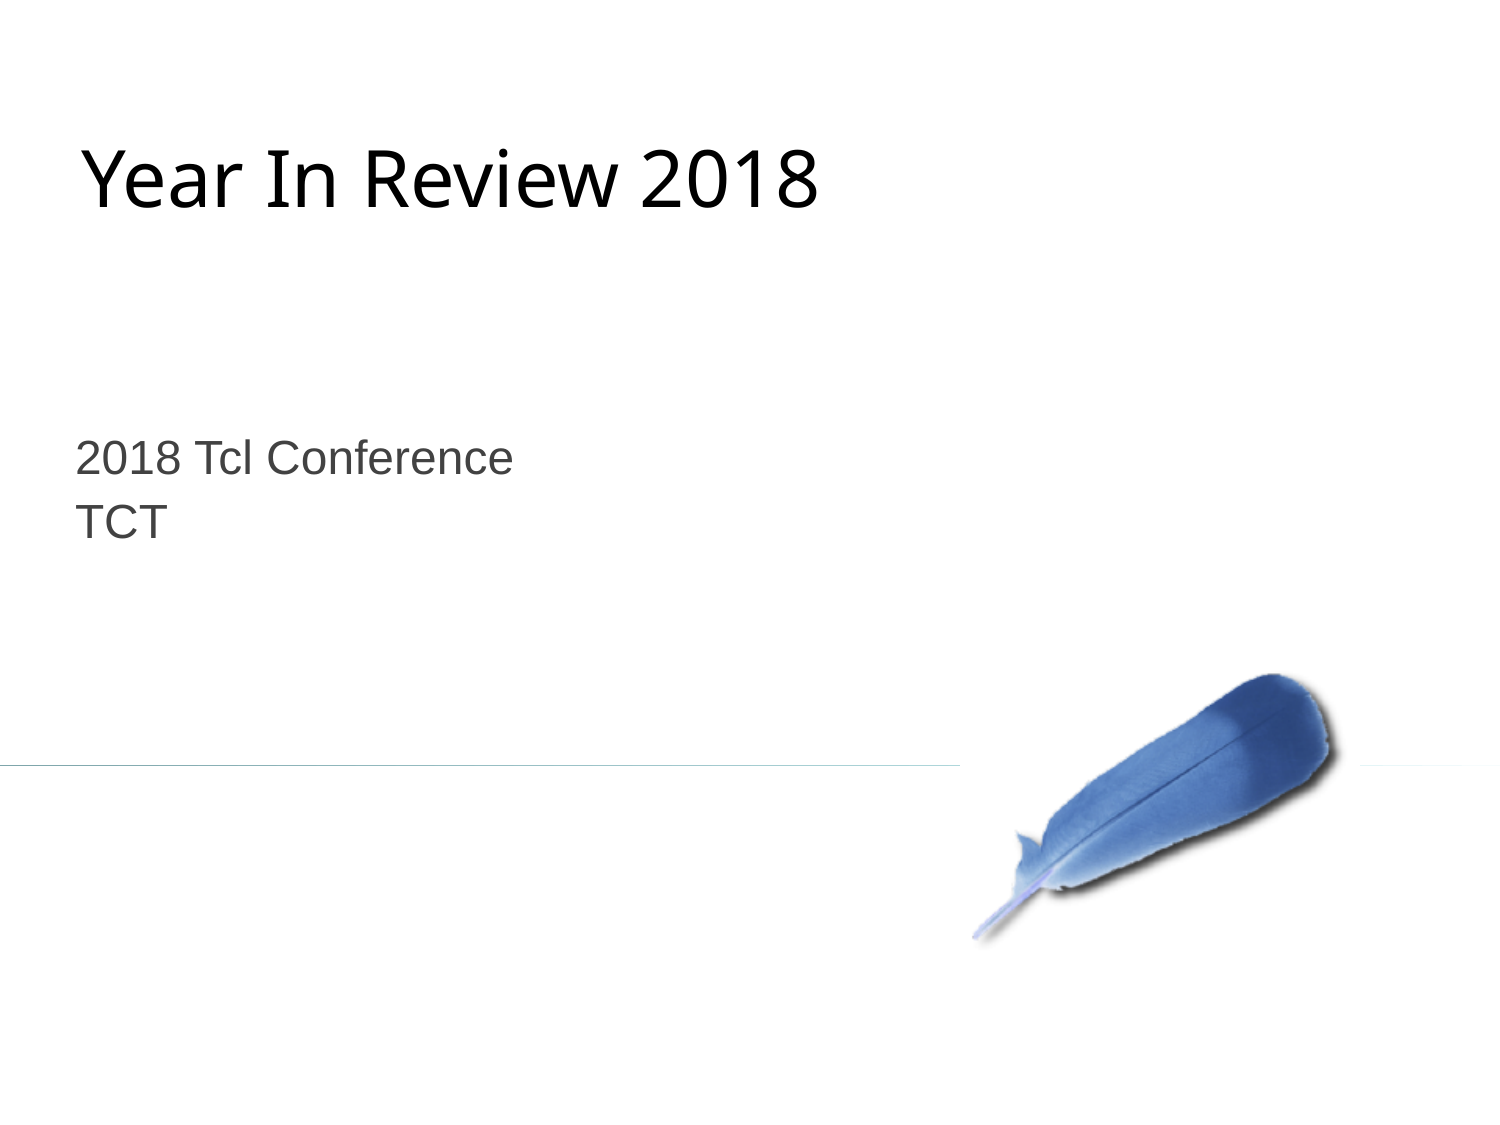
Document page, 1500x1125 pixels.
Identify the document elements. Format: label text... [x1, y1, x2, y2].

picture [960, 605, 1360, 1006]
list 2018 Tcl Conference TCT [75, 427, 1425, 1125]
title Year In Review 2018 [75, 128, 1425, 295]
